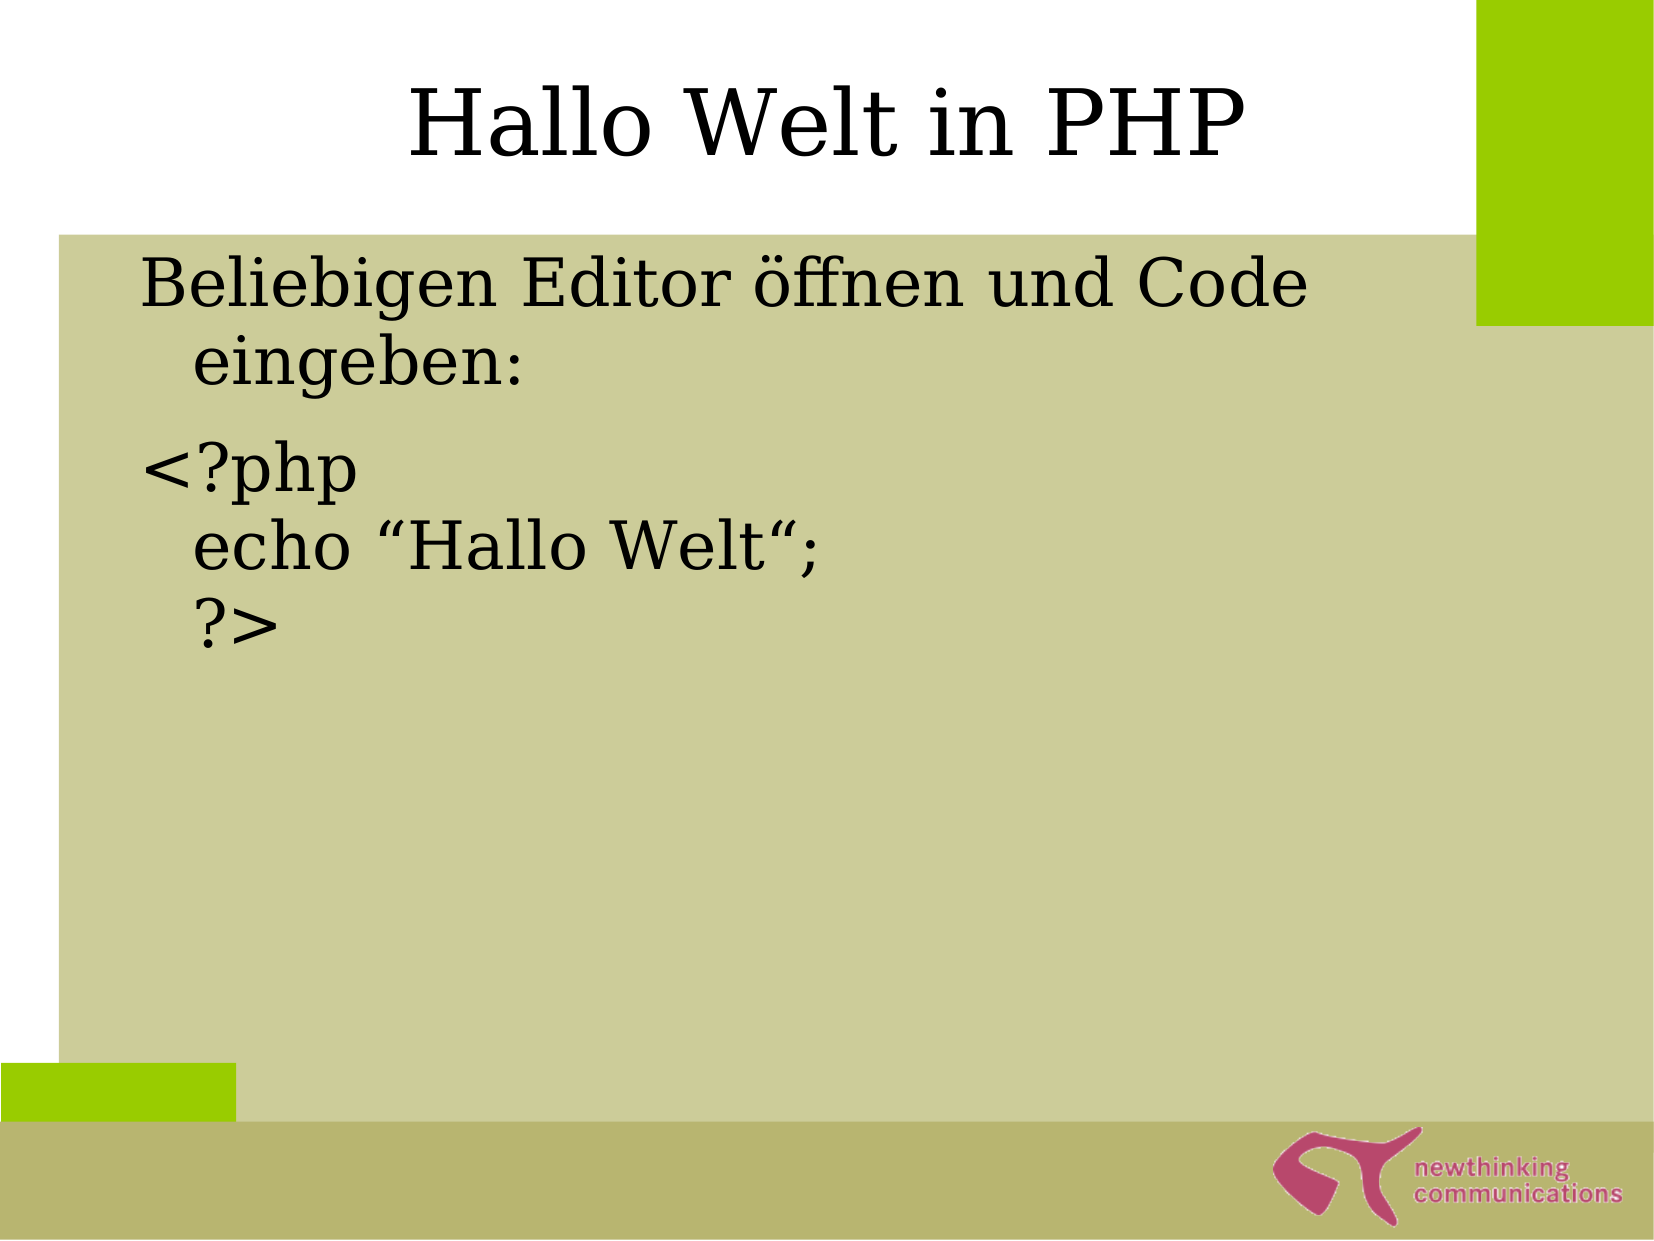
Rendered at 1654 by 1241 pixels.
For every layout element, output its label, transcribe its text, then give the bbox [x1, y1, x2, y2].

list Beliebigen Editor öffnen und Code eingeben: <?php echo “Hallo Welt“; ?> [121, 244, 1534, 1026]
picture [1273, 1127, 1641, 1241]
title Hallo Welt in PHP [121, 20, 1534, 228]
